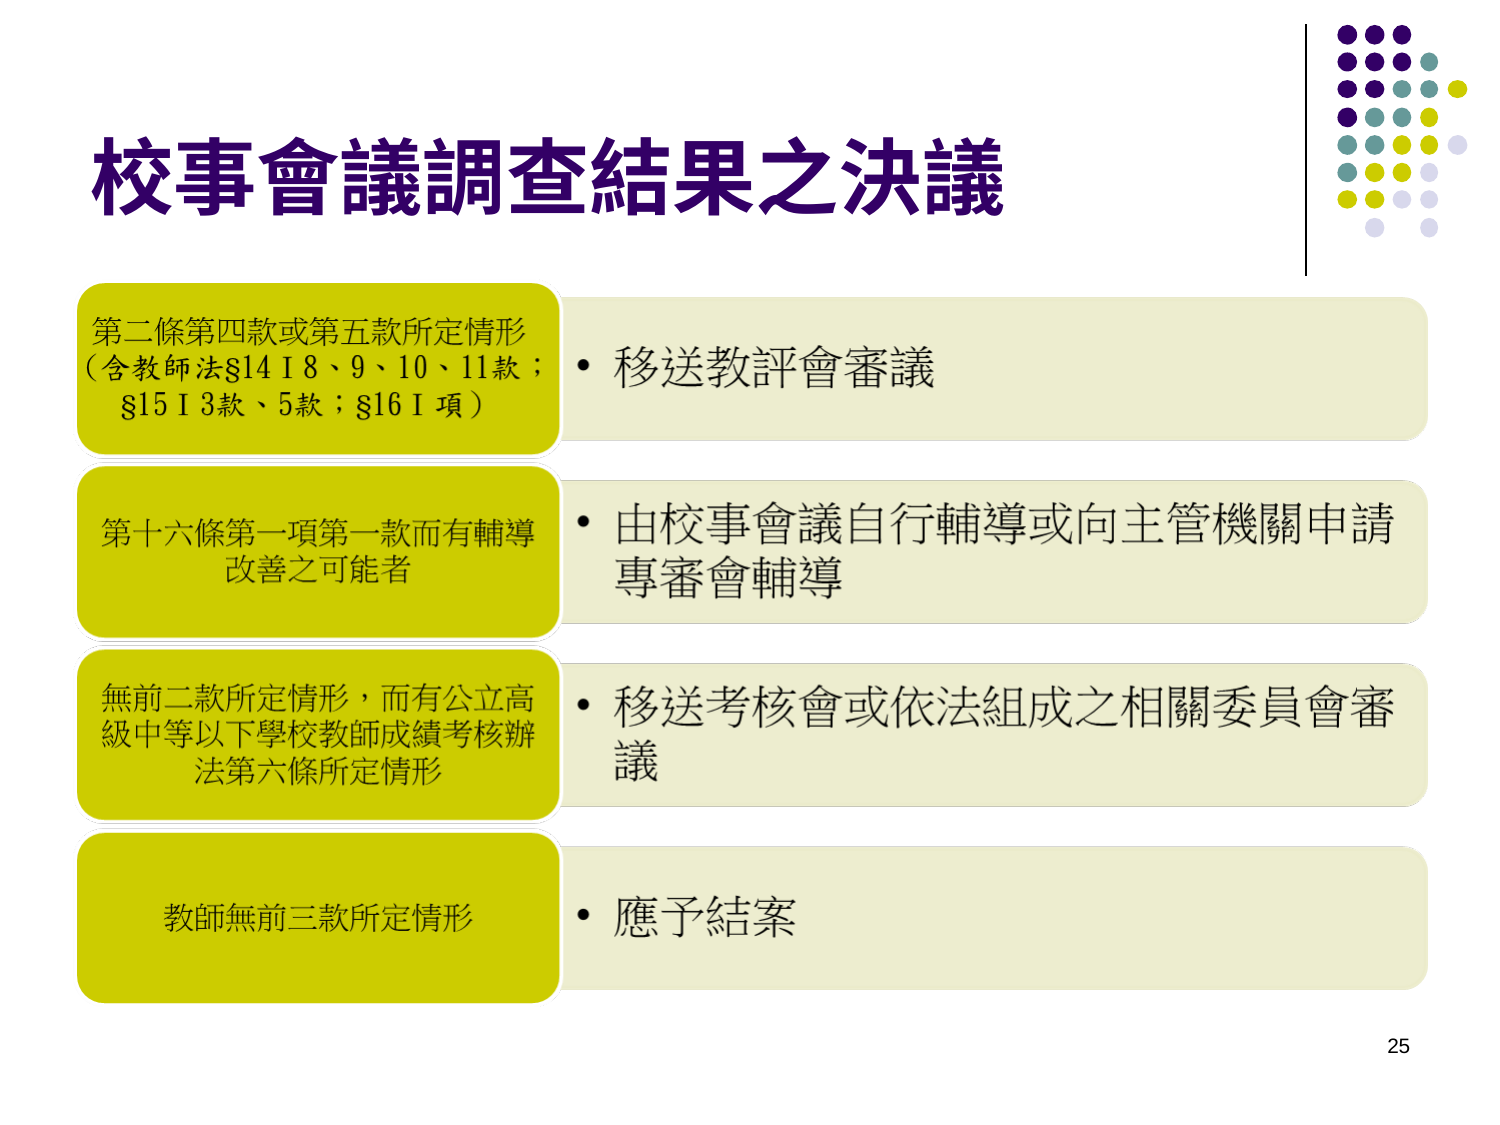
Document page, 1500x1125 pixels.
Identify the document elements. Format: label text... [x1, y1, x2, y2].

picture [63, 279, 1428, 1008]
text_box <number> [1074, 1025, 1426, 1101]
title 校事會議調查結果之決議 [74, 20, 1313, 233]
